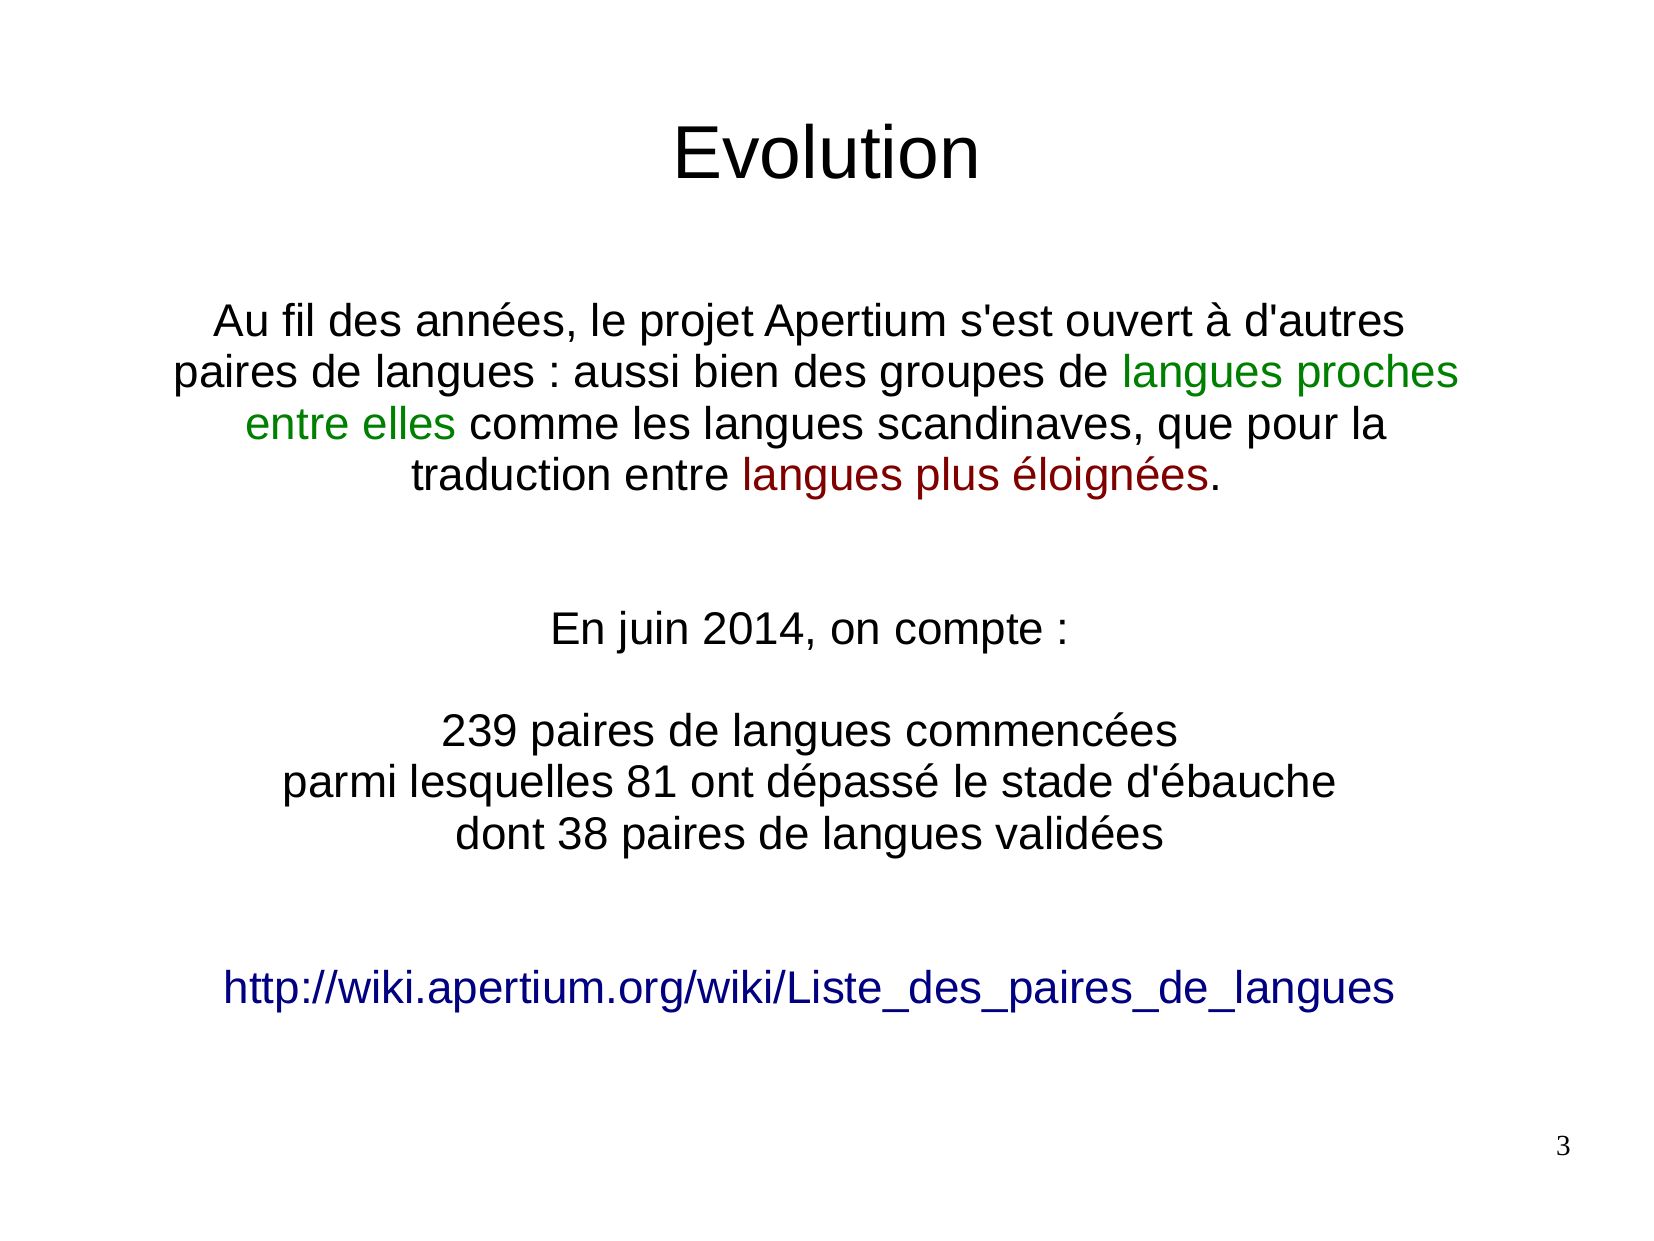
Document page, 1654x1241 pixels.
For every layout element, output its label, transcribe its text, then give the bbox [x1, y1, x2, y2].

title Evolution [82, 49, 1571, 257]
text_box Au fil des années, le projet Apertium s'est ouvert à d'autres paires de langues : aussi bien des groupes de langues proches entre elles comme les langues scandinaves, que pour la traduction entre langues plus éloignées. En juin 2014, on compte : 239 paires de langues commencées parmi lesquelles 81 ont dépassé le stade d'ébauche dont 38 paires de langues validées http://wiki.apertium.org/wiki/Liste_des_paires_de_langues [82, 287, 1538, 1063]
